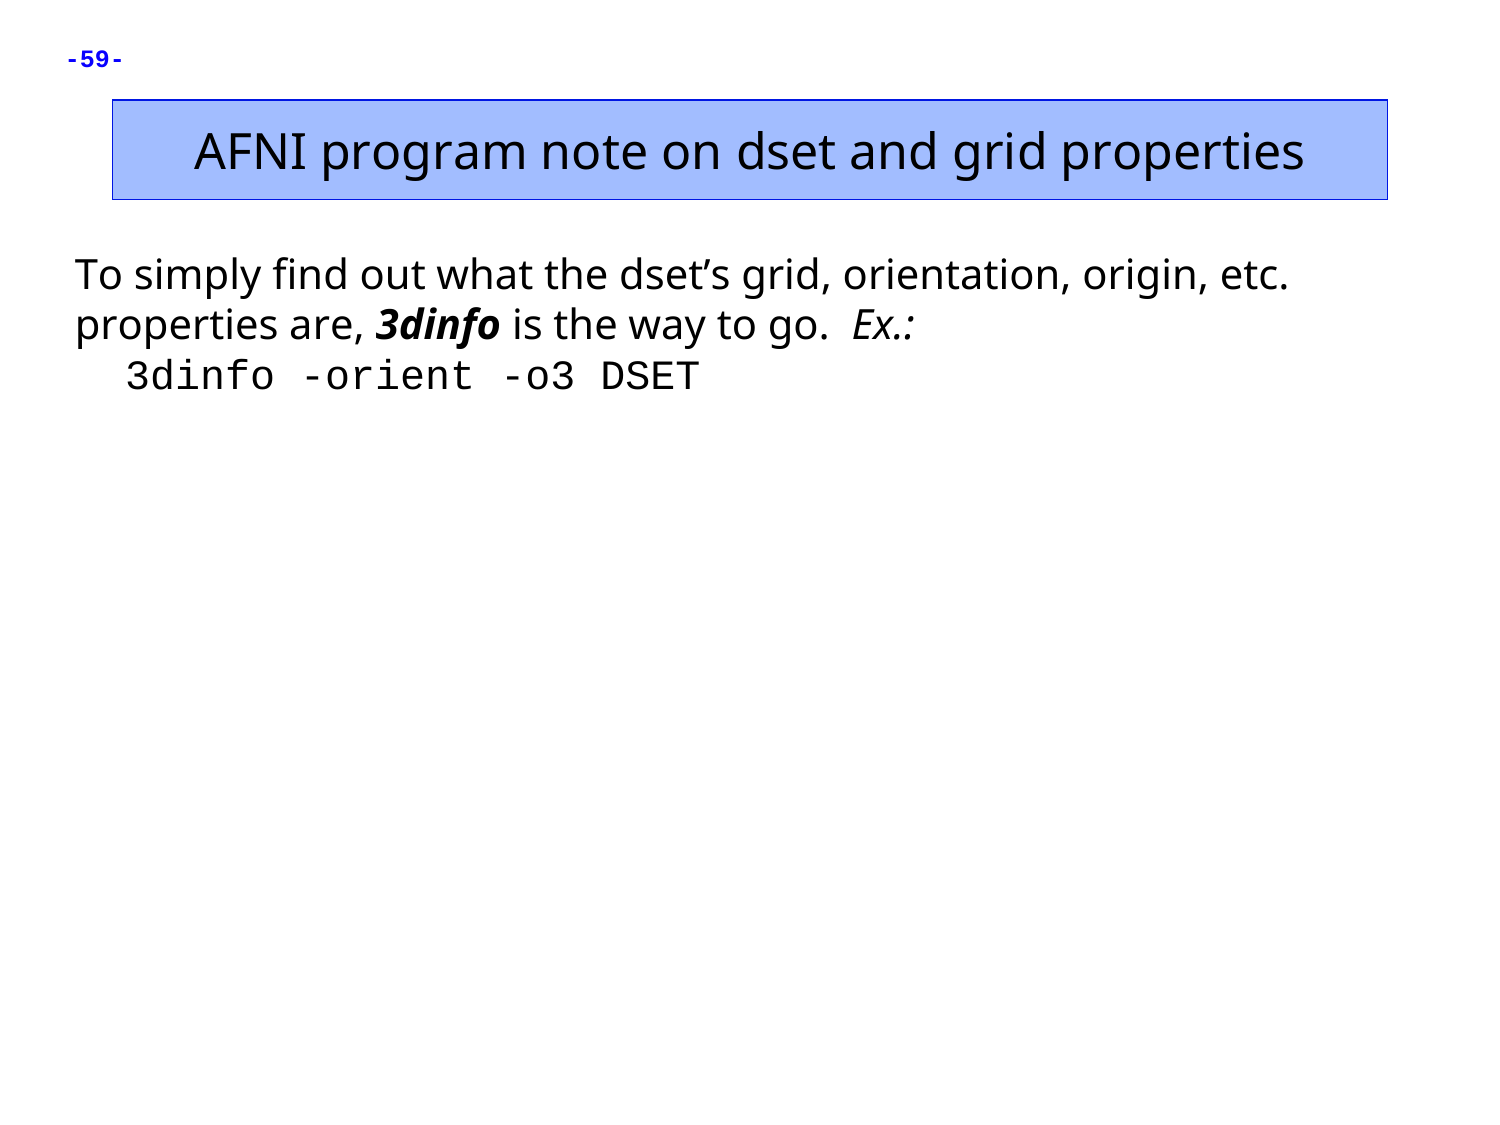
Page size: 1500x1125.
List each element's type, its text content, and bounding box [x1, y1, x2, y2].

text_box AFNI program note on dset and grid properties [112, 99, 1388, 200]
text_box To simply find out what the dset’s grid, orientation, origin, etc. properties are, 3dinfo is the way to go. Ex.: 3dinfo -orient -o3 DSET [60, 240, 1453, 1022]
